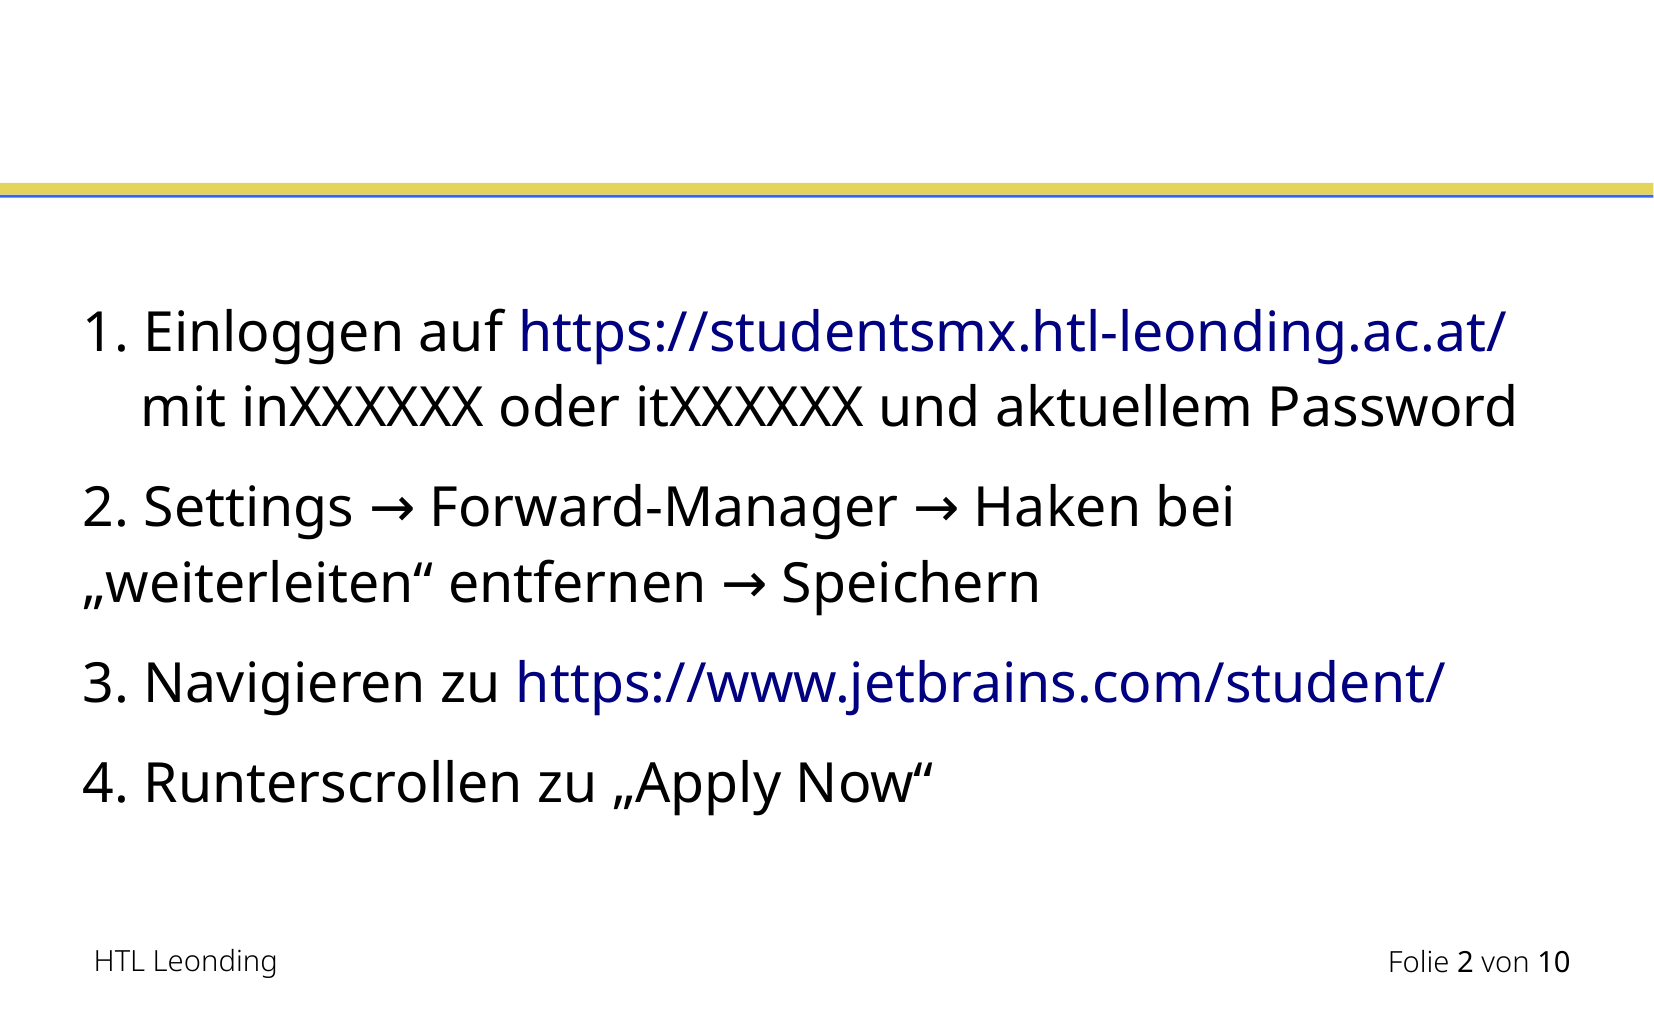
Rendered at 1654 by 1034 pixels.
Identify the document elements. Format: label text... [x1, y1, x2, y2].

list 1. Einloggen auf https://studentsmx.htl-leonding.ac.at/ mit inXXXXXX oder itXXXXXX und aktuellem Password 2. Settings → Forward-Manager → Haken bei „weiterleiten“ entfernen → Speichern 3. Navigieren zu https://www.jetbrains.com/student/ 4. Runterscrollen zu „Apply Now“ [82, 206, 1571, 904]
